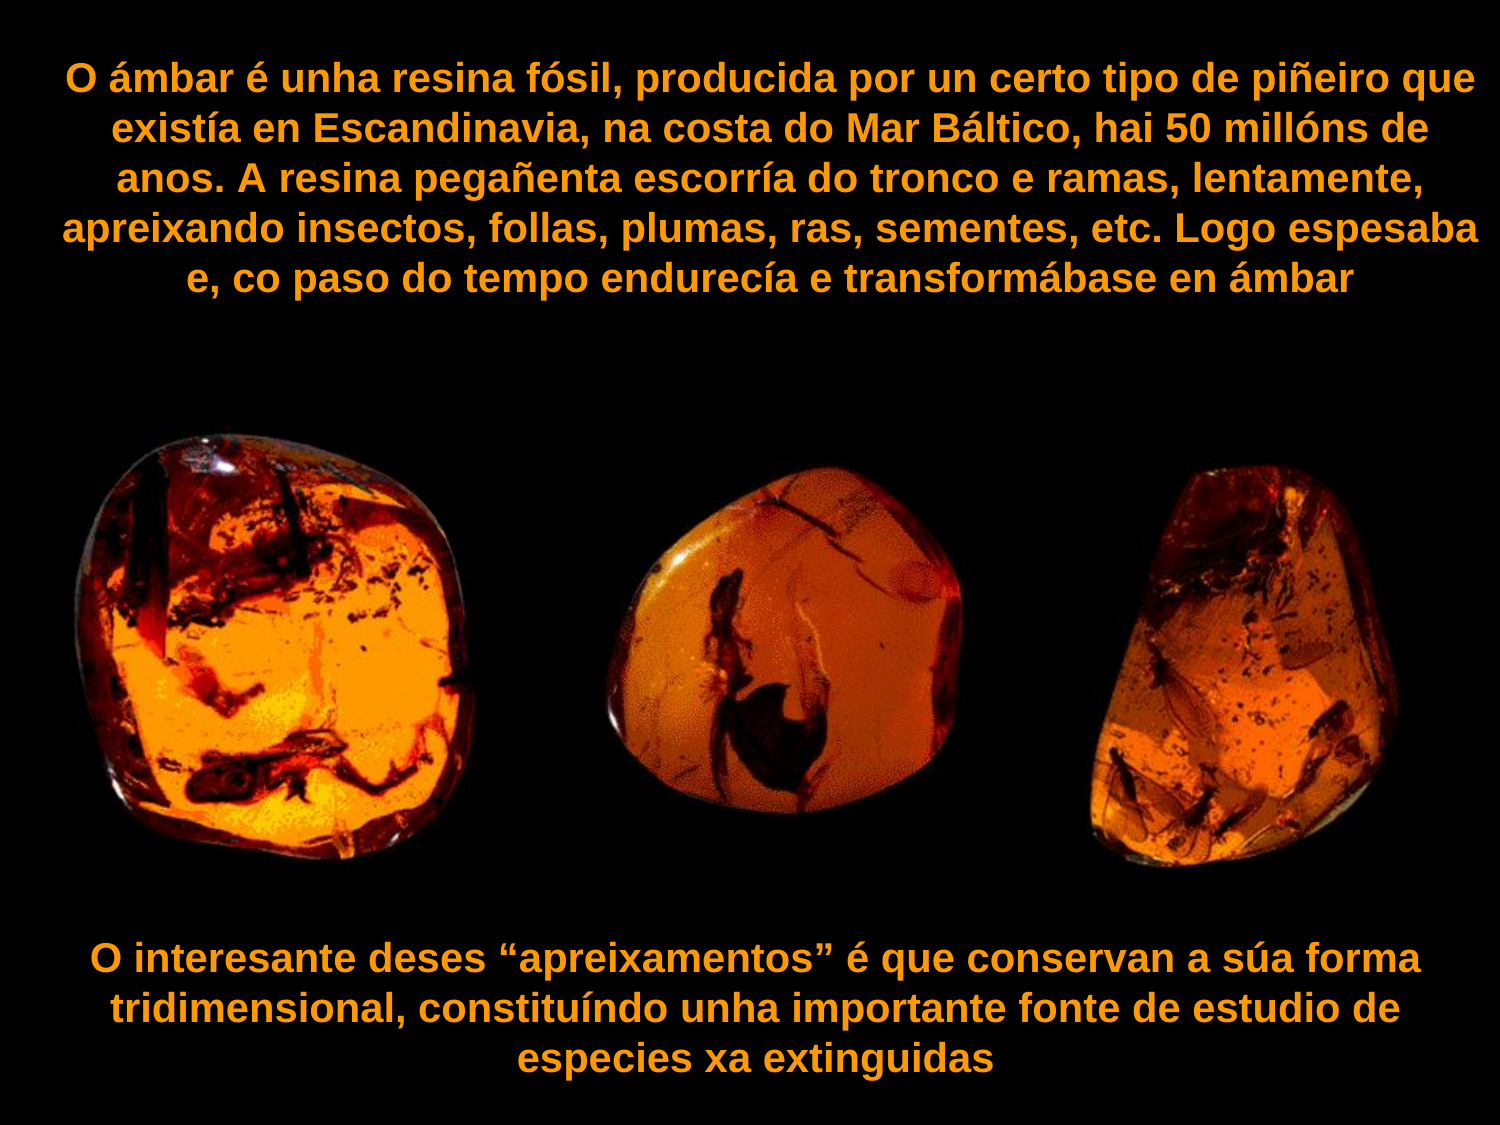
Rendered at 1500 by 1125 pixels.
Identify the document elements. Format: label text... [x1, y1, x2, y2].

text_box O interesante deses “apreixamentos” é que conservan a súa forma tridimensional, constituíndo unha importante fonte de estudio de especies xa extinguidas [64, 922, 1447, 1089]
picture [596, 461, 972, 820]
text_box O ámbar é unha resina fósil, producida por un certo tipo de piñeiro que existía en Escandinavia, na costa do Mar Báltico, hai 50 millóns de anos. A resina pegañenta escorría do tronco e ramas, lentamente, apreixando insectos, follas, plumas, ras, sementes, etc. Logo espesaba e, co paso do tempo endurecía e transformábase en ámbar [41, 42, 1500, 309]
picture [70, 426, 482, 869]
picture [1086, 461, 1404, 872]
